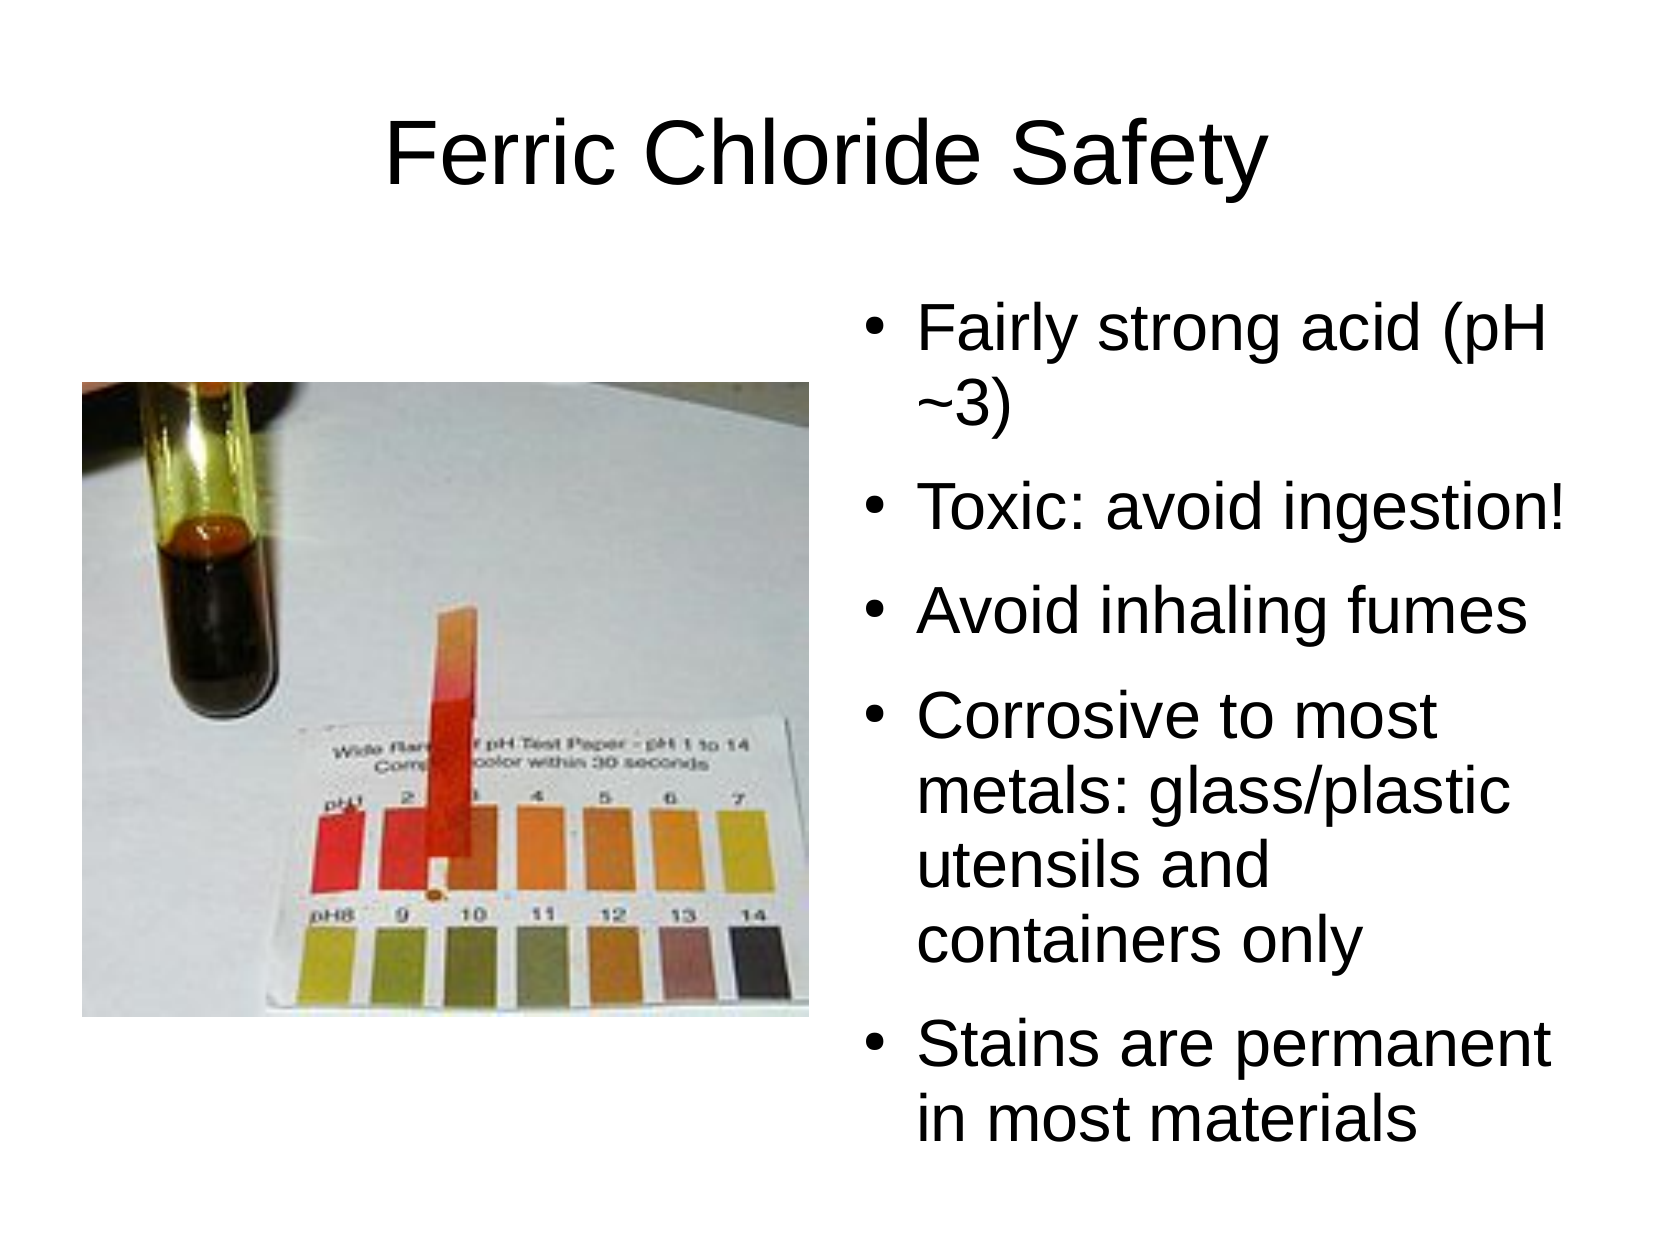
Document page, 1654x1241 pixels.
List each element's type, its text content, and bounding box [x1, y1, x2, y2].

list Fairly strong acid (pH ~3) Toxic: avoid ingestion! Avoid inhaling fumes Corrosive to most metals: glass/plastic utensils and containers only Stains are permanent in most materials [845, 290, 1572, 1157]
title Ferric Chloride Safety [82, 56, 1571, 250]
picture [82, 382, 809, 1017]
